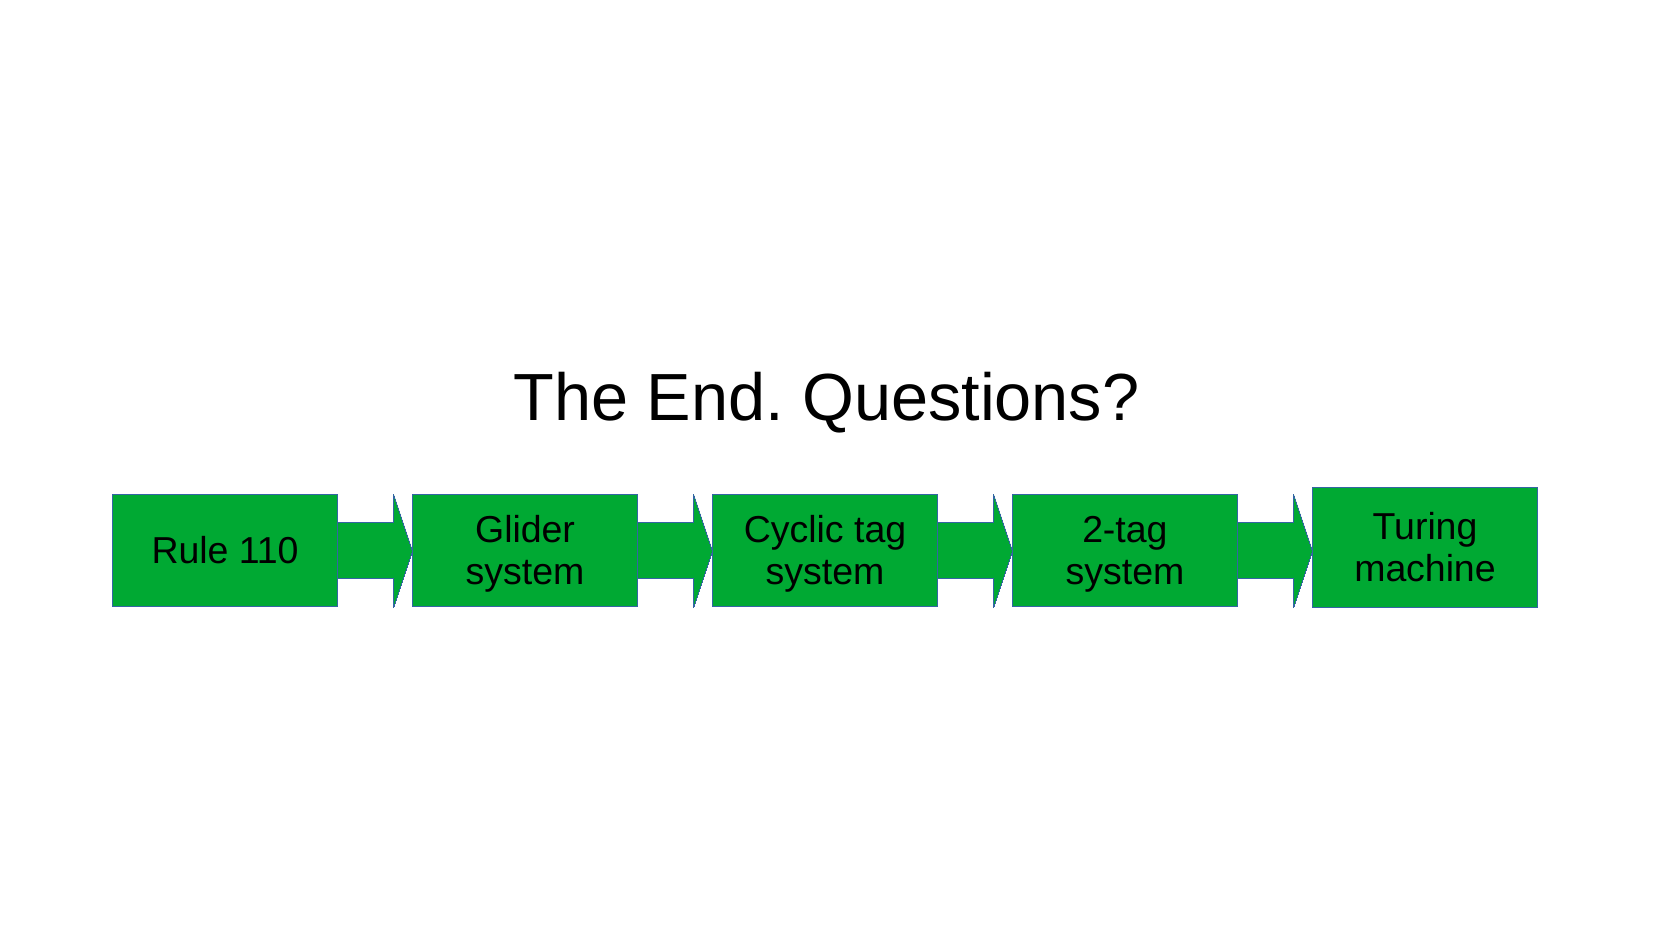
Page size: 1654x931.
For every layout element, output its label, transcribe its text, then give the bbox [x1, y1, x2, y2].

text_box Turing machine [1312, 487, 1538, 608]
text_box 2-tag system [1012, 494, 1238, 607]
text_box Cyclic tag system [712, 494, 938, 607]
subtitle The End. Questions? [82, 37, 1571, 757]
text_box [637, 494, 713, 608]
text_box Glider system [412, 494, 638, 607]
text_box [937, 494, 1013, 608]
text_box [337, 494, 413, 608]
text_box Rule 110 [112, 494, 338, 607]
text_box [1237, 494, 1313, 608]
